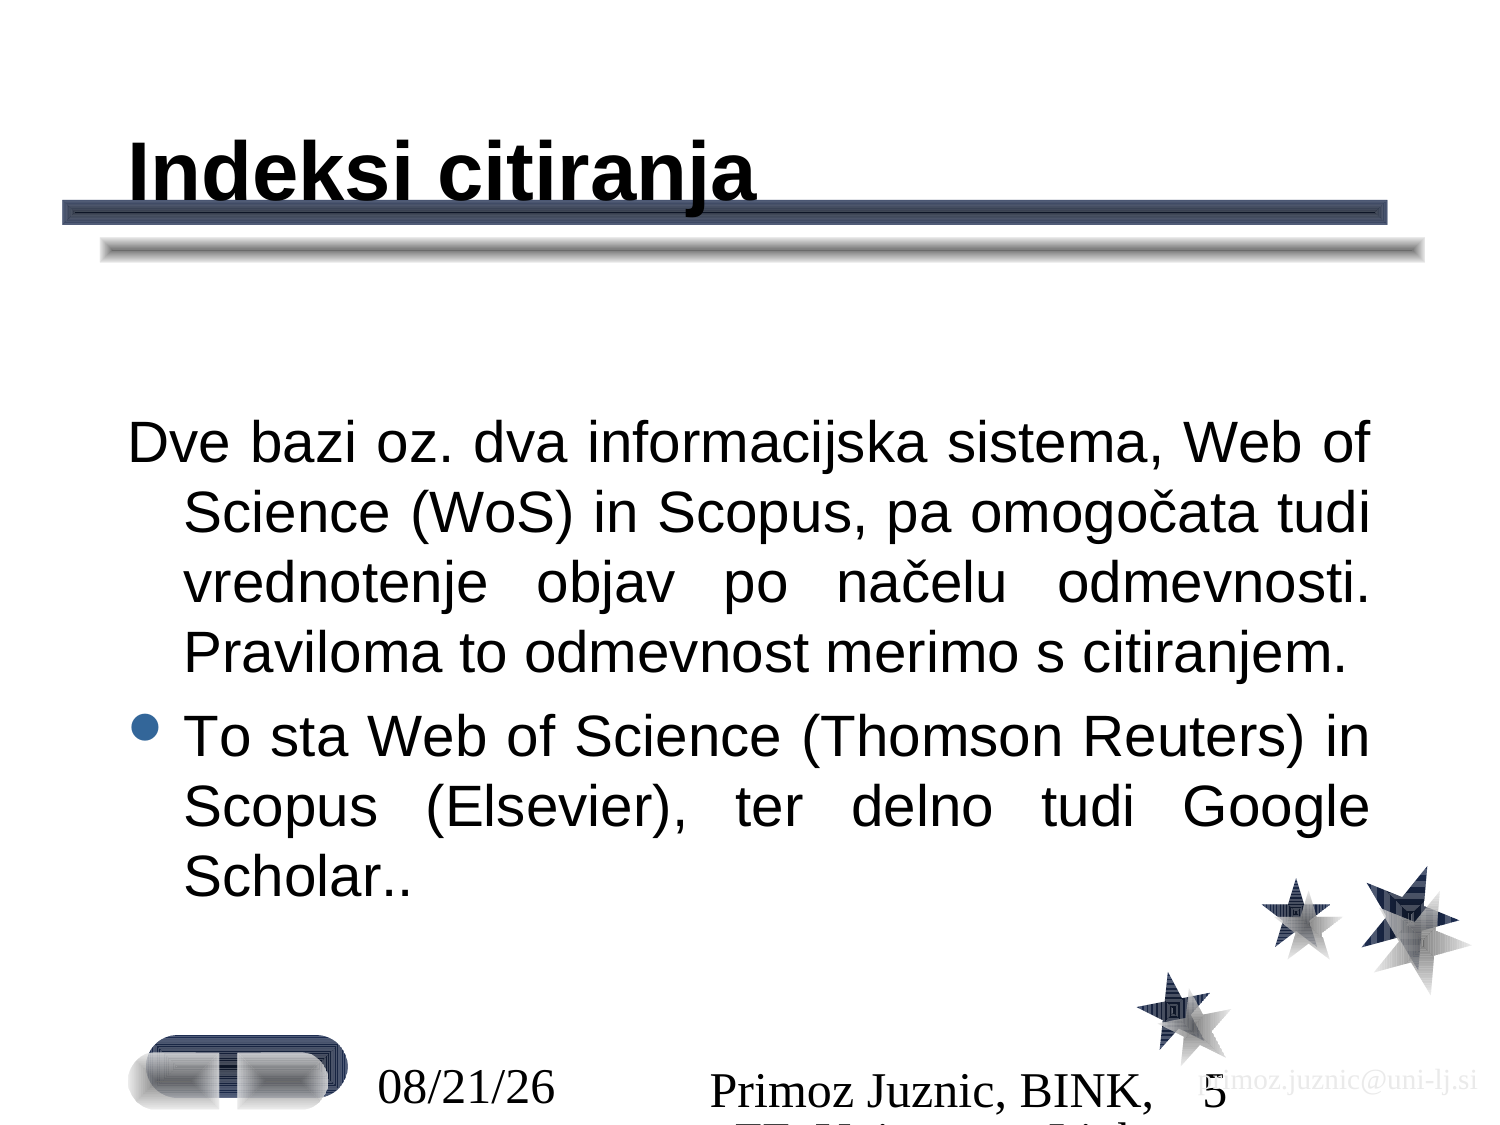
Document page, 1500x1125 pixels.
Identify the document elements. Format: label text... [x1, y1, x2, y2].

title Indeksi citiranja [112, 37, 1388, 225]
list Dve bazi oz. dva informacijska sistema, Web of Science (WoS) in Scopus, pa omogočata tudi vrednotenje objav po načelu odmevnosti. Praviloma to odmevnost merimo s citiranjem. To sta Web of Science (Thomson Reuters) in Scopus (Elsevier), ter delno tudi Google Scholar.. [112, 312, 1388, 988]
